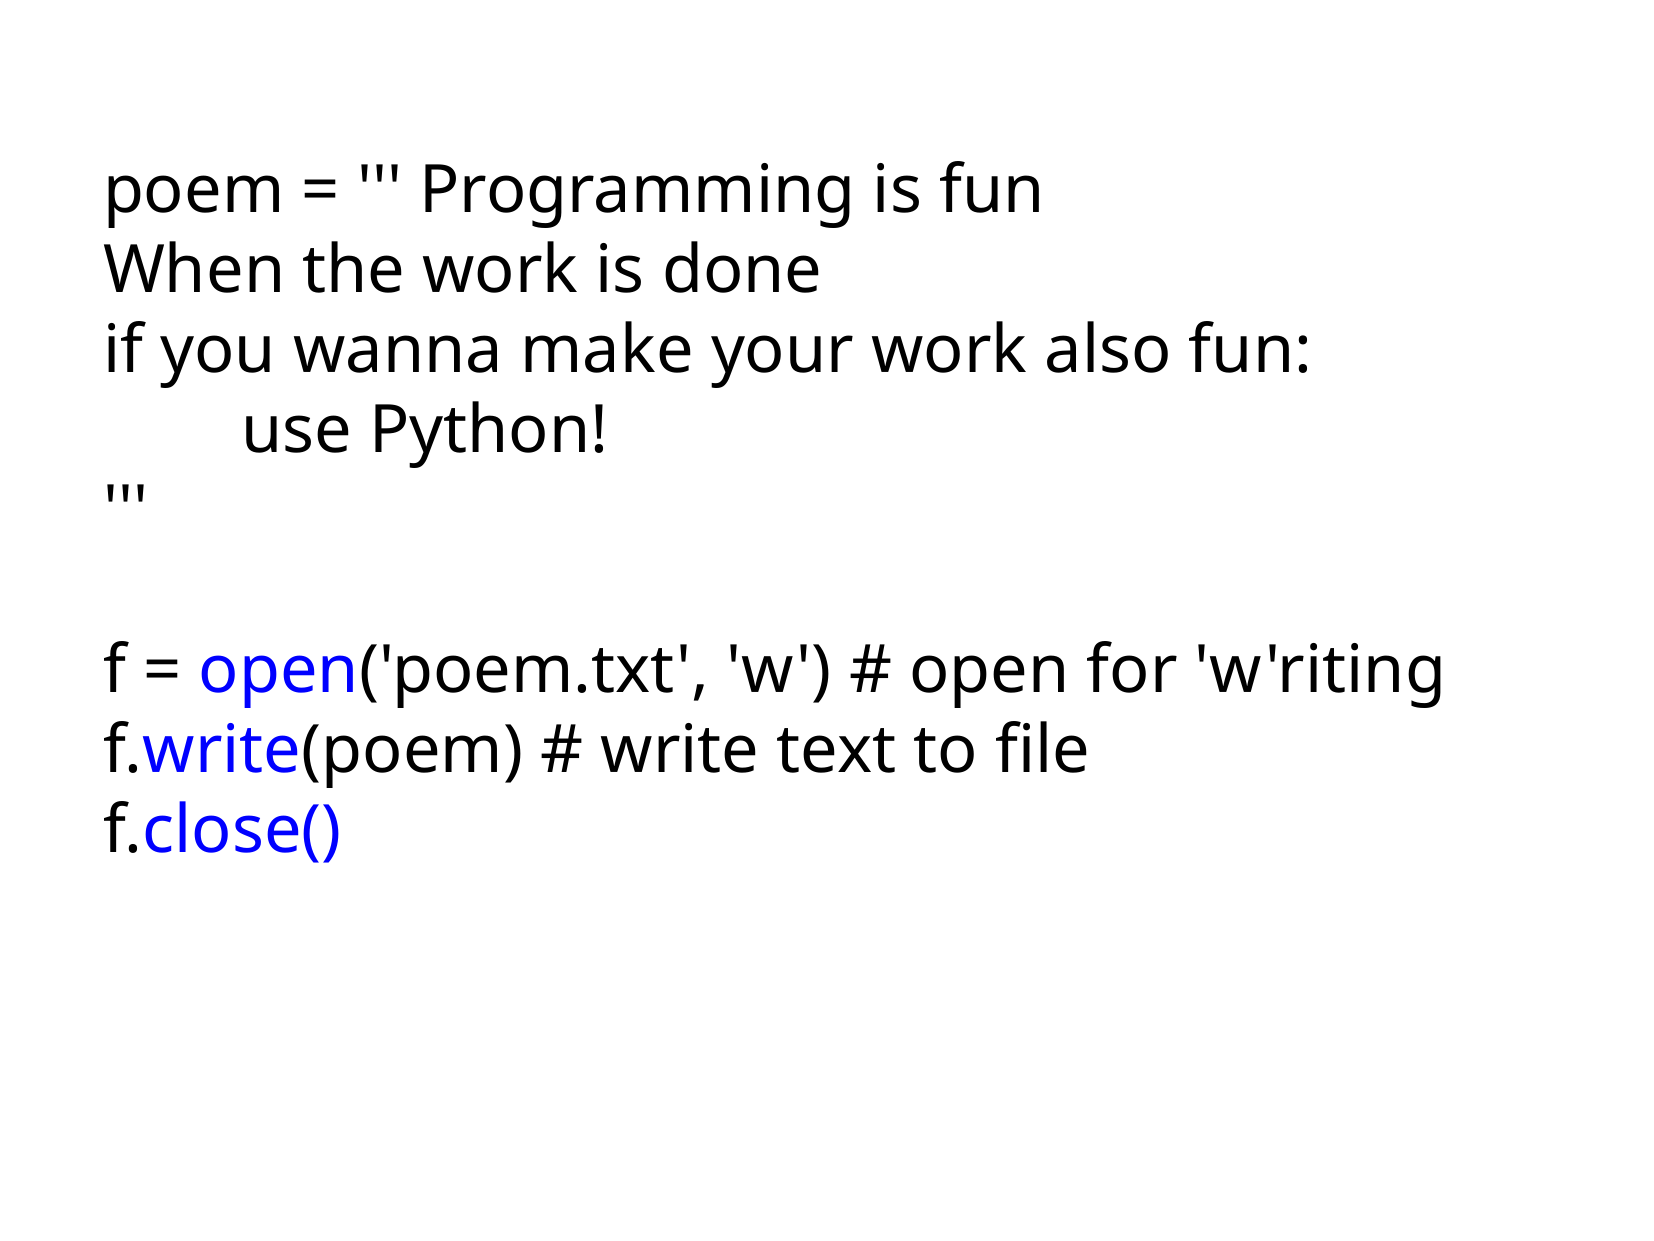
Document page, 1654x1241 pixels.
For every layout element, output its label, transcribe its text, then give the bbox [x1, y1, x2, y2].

text_box poem = ''' Programming is fun When the work is done if you wanna make your work also fun: use Python! ''' f = open('poem.txt', 'w') # open for 'w'riting f.write(poem) # write text to file f.close() [88, 138, 1535, 973]
